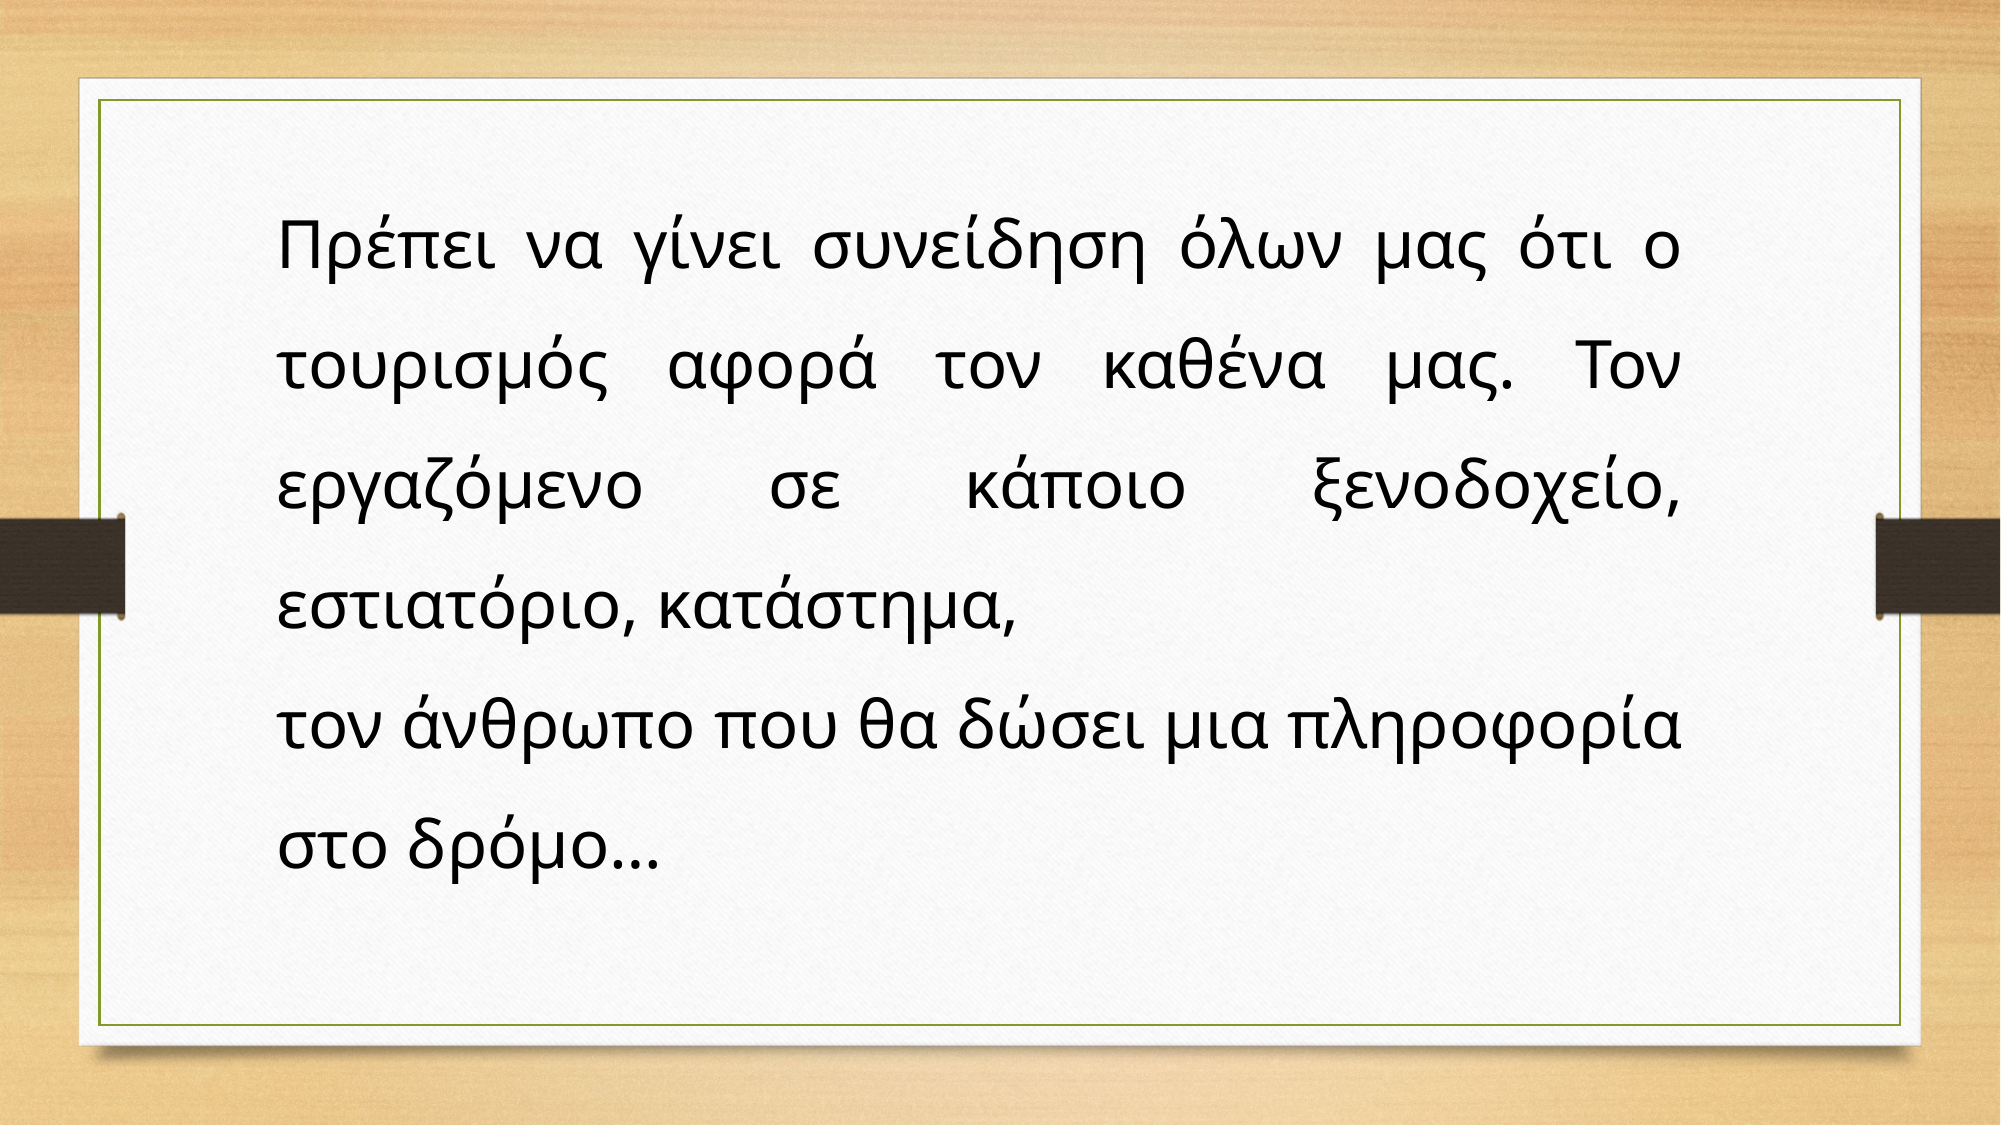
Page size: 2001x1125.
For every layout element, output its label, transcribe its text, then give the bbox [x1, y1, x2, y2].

text_box Πρέπει να γίνει συνείδηση όλων μας ότι ο τουρισμός αφορά τον καθένα μας. Τον εργαζόμενο σε κάποιο ξενοδοχείο, εστιατόριο, κατάστημα, τον άνθρωπο που θα δώσει μια πληροφορία στο δρόμο… [261, 154, 1700, 886]
